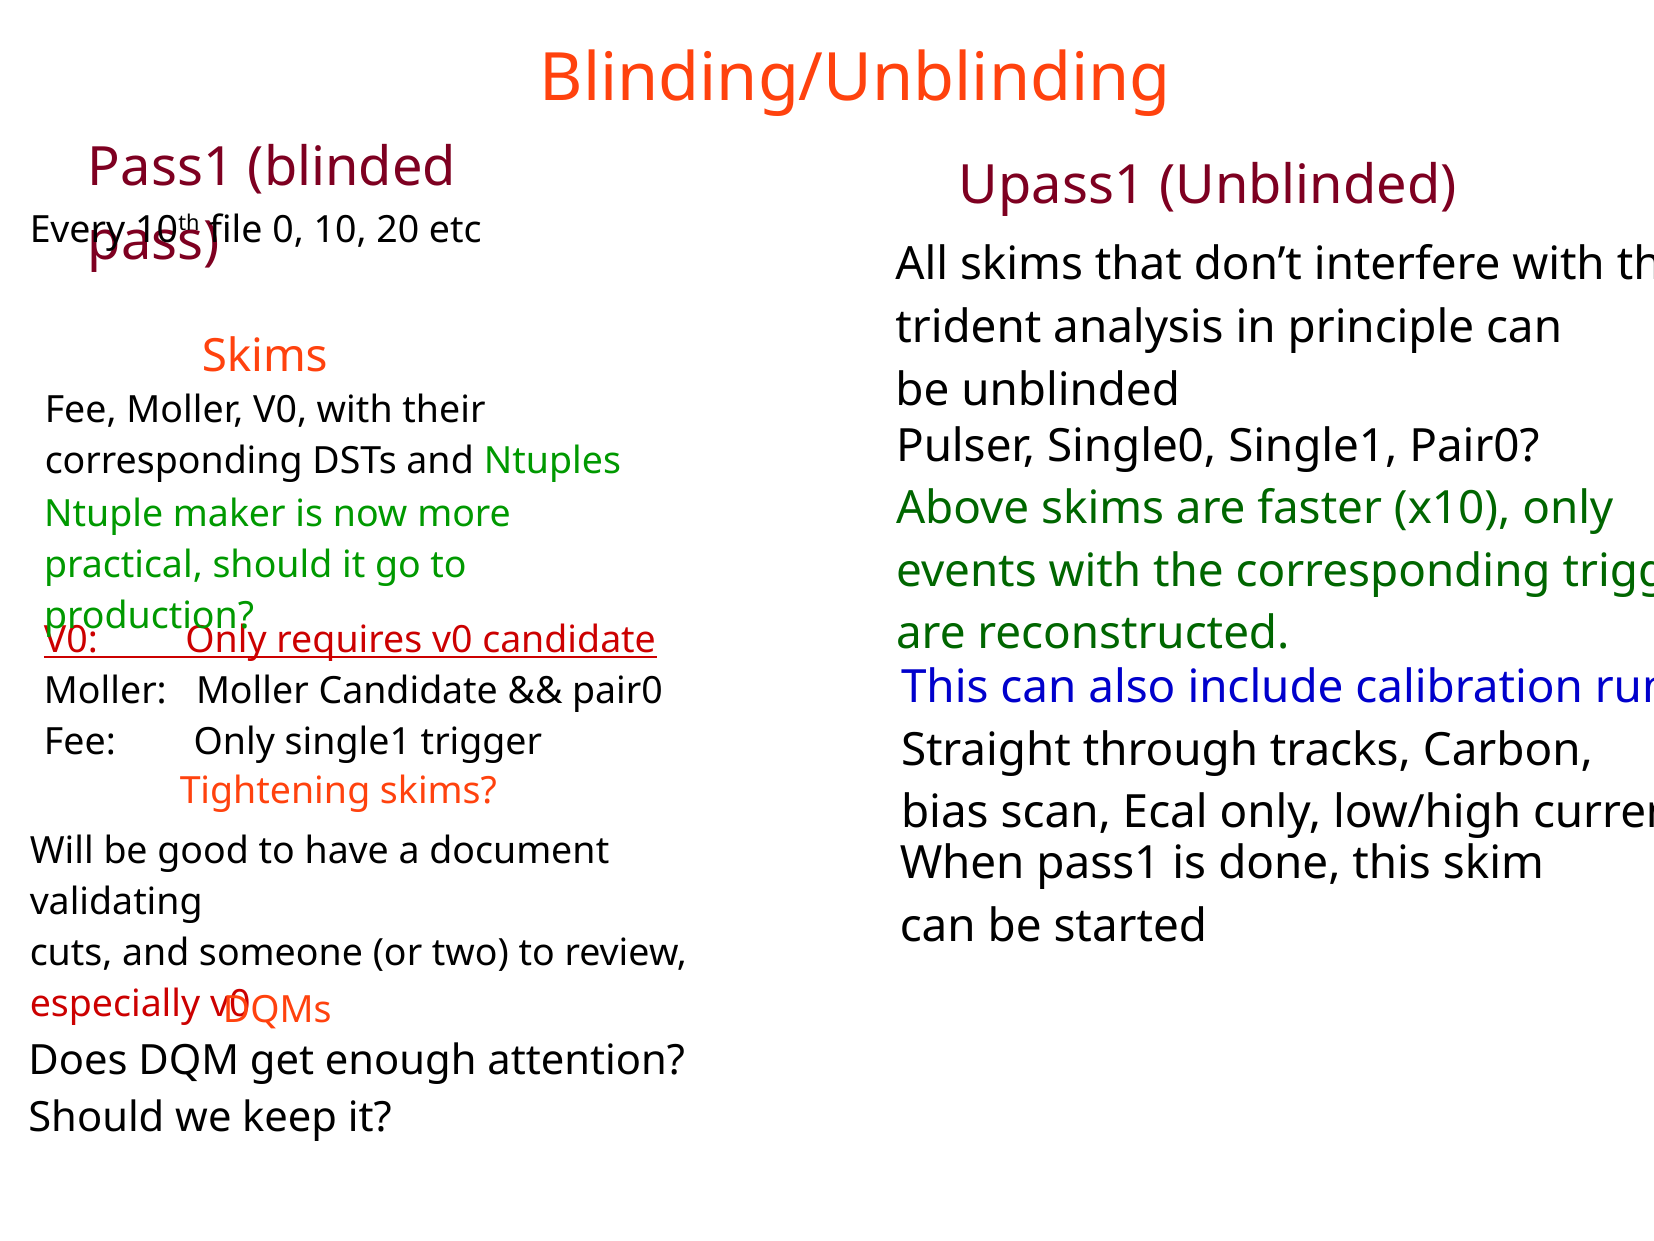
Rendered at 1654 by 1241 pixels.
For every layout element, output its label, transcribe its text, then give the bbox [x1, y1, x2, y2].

text_box V0: Only requires v0 candidate Moller: Moller Candidate && pair0 Fee: Only single1 trigger [29, 605, 631, 736]
text_box Does DQM get enough attention? Should we keep it? [13, 1022, 631, 1123]
text_box When pass1 is done, this skim can be started [885, 822, 1636, 931]
text_box Fee, Moller, V0, with their corresponding DSTs and Ntuples [30, 375, 573, 467]
text_box Tightening skims? [165, 756, 481, 810]
text_box Skims [187, 315, 331, 375]
text_box Upass1 (Unblinded) [944, 138, 1590, 209]
text_box DQMs [208, 975, 359, 1029]
text_box Will be good to have a document validating cuts, and someone (or two) to review, especially v0 [15, 816, 736, 946]
text_box Every 10th file 0, 10, 20 etc [15, 195, 460, 253]
text_box This can also include calibration runs, Straight through tracks, Carbon, bias scan, Ecal only, low/high current [886, 646, 1641, 801]
text_box Pulser, Single0, Single1, Pair0? Above skims are faster (x10), only events with the corresponding trigger are reconstructed. [881, 405, 1645, 606]
text_box Ntuple maker is now more practical, should it go to production? [29, 478, 661, 571]
text_box Pass1 (blinded pass) [73, 120, 556, 191]
text_box Blinding/Unblinding [525, 22, 1136, 106]
text_box All skims that don’t interfere with the trident analysis in principle can be unblinded [880, 223, 1639, 379]
